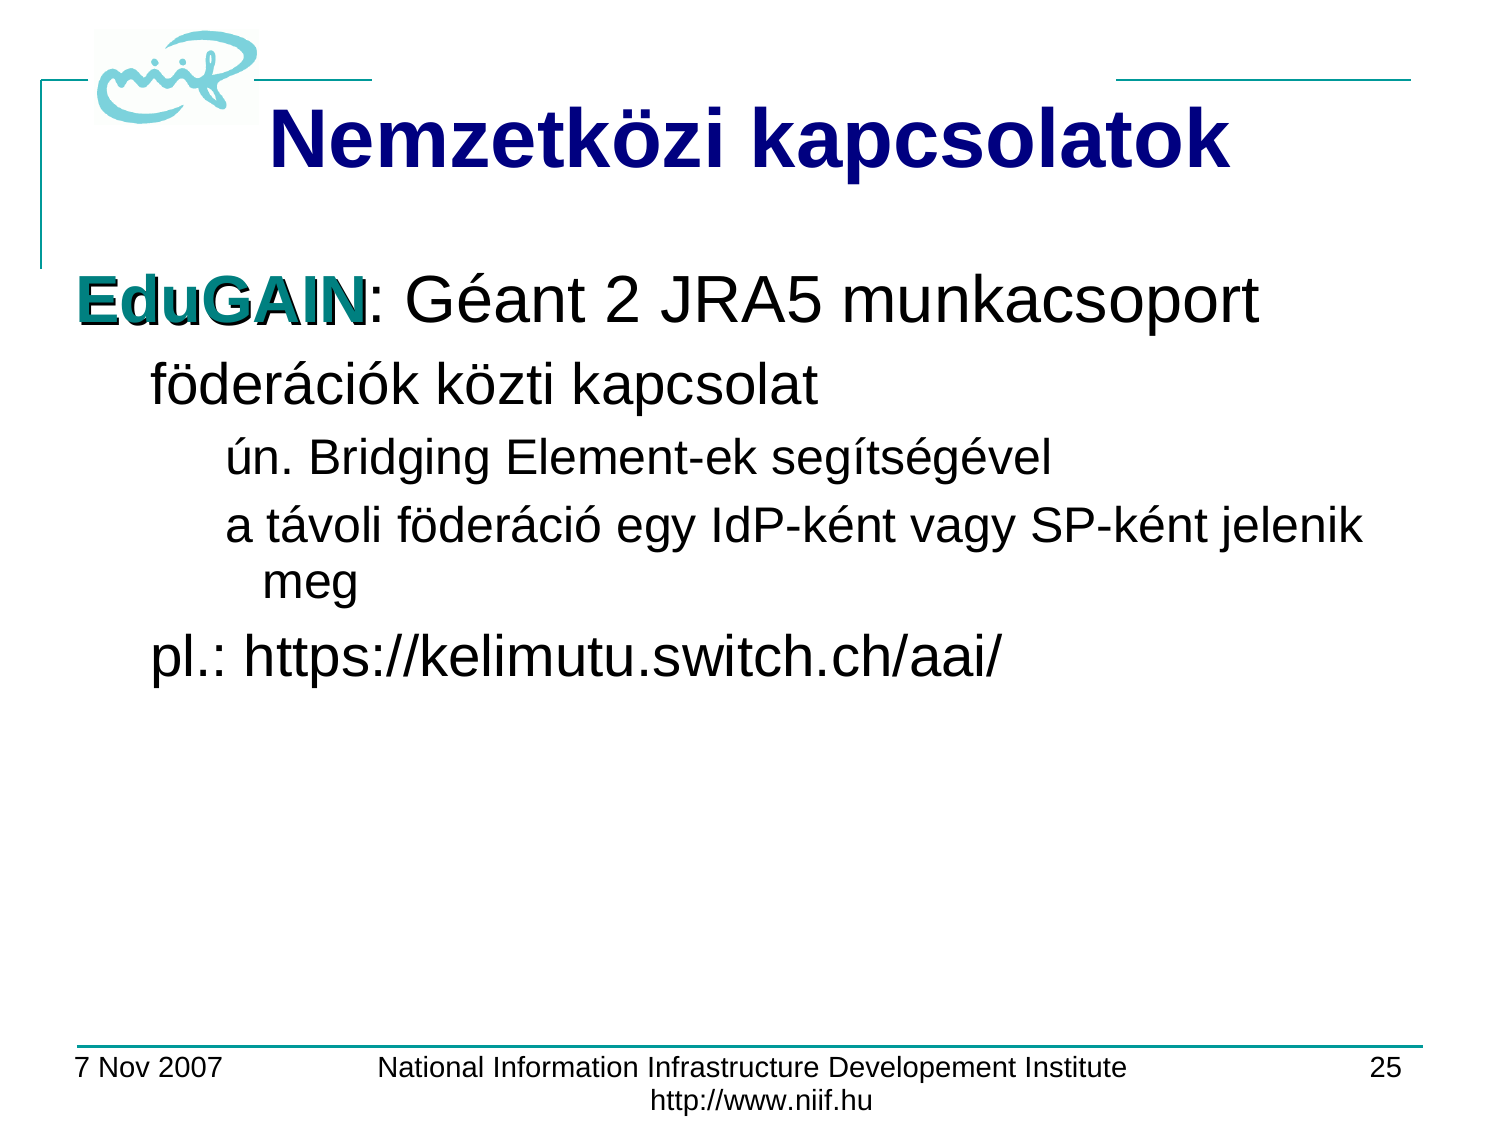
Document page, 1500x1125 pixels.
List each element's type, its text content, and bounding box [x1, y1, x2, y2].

title Nemzetközi kapcsolatok [75, 52, 1426, 226]
picture [94, 29, 259, 52]
list EduGAIN: Géant 2 JRA5 munkacsoport föderációk közti kapcsolat ún. Bridging Element-ek segítségével a távoli föderáció egy IdP-ként vagy SP-ként jelenik meg pl.: https://kelimutu.switch.ch/aai/ [75, 262, 1426, 991]
